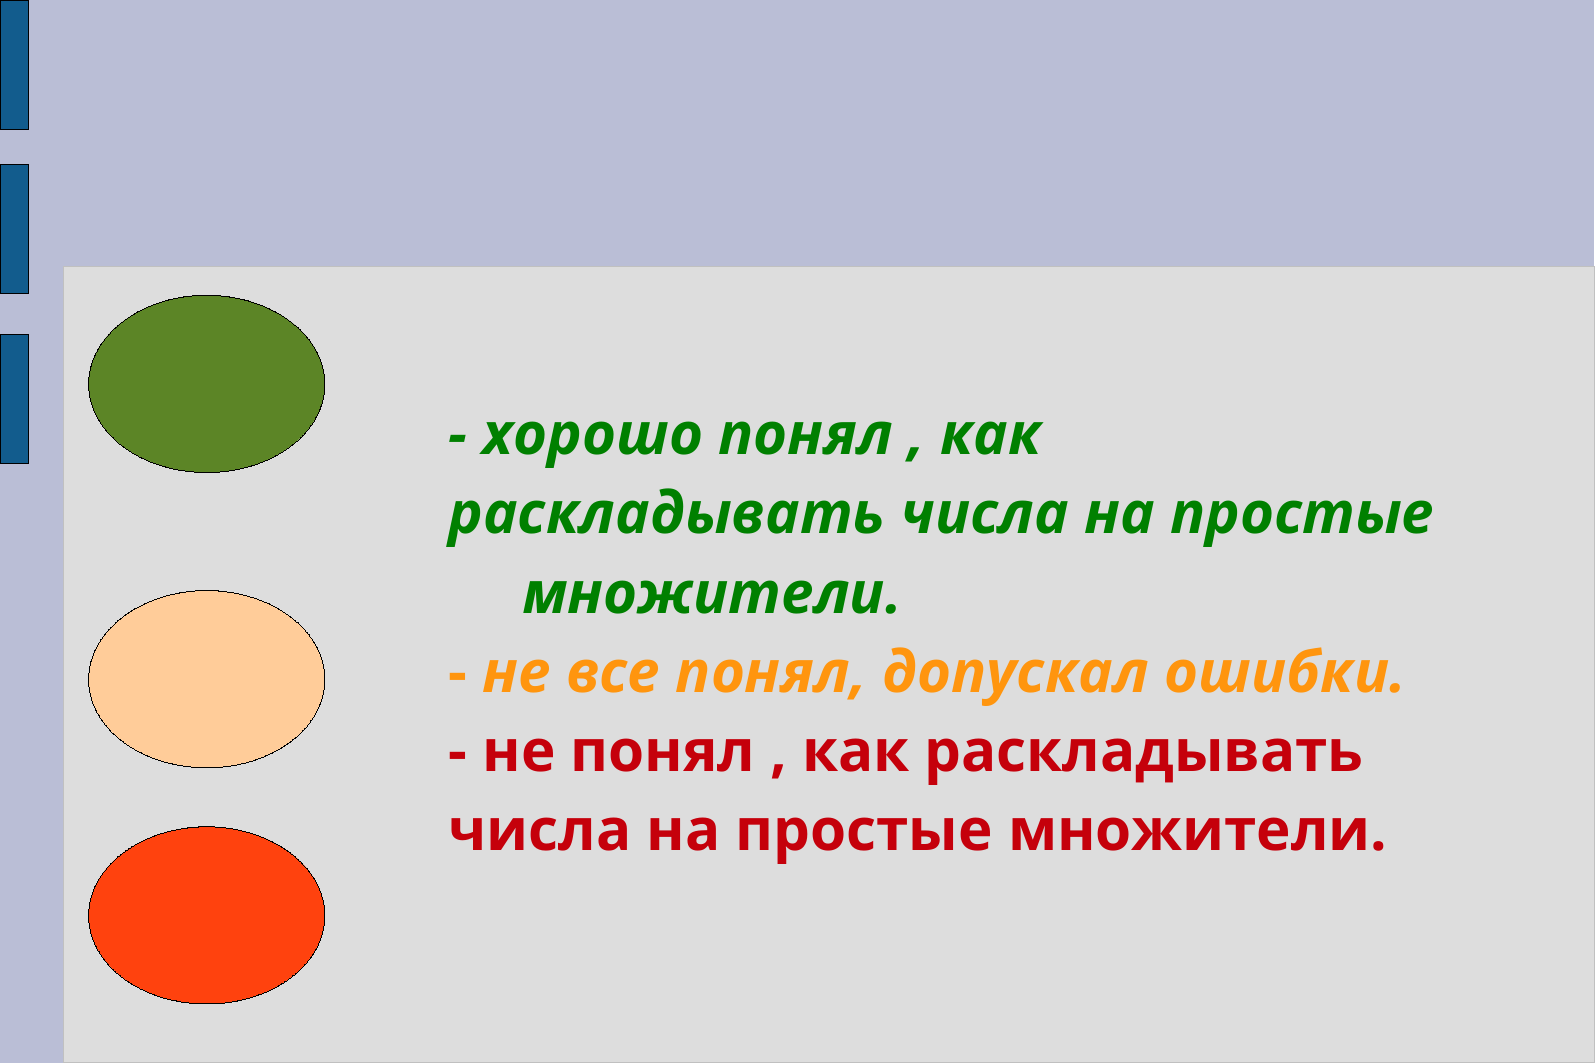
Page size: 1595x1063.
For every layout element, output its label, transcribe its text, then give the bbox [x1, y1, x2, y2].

text_box [88, 590, 325, 768]
text_box [88, 295, 325, 473]
text_box [88, 826, 325, 1004]
subtitle - хорошо понял , как раскладывать числа на простые множители. - не все понял, допускал ошибки. - не понял , как раскладывать числа на простые множители. [118, 213, 1480, 1033]
